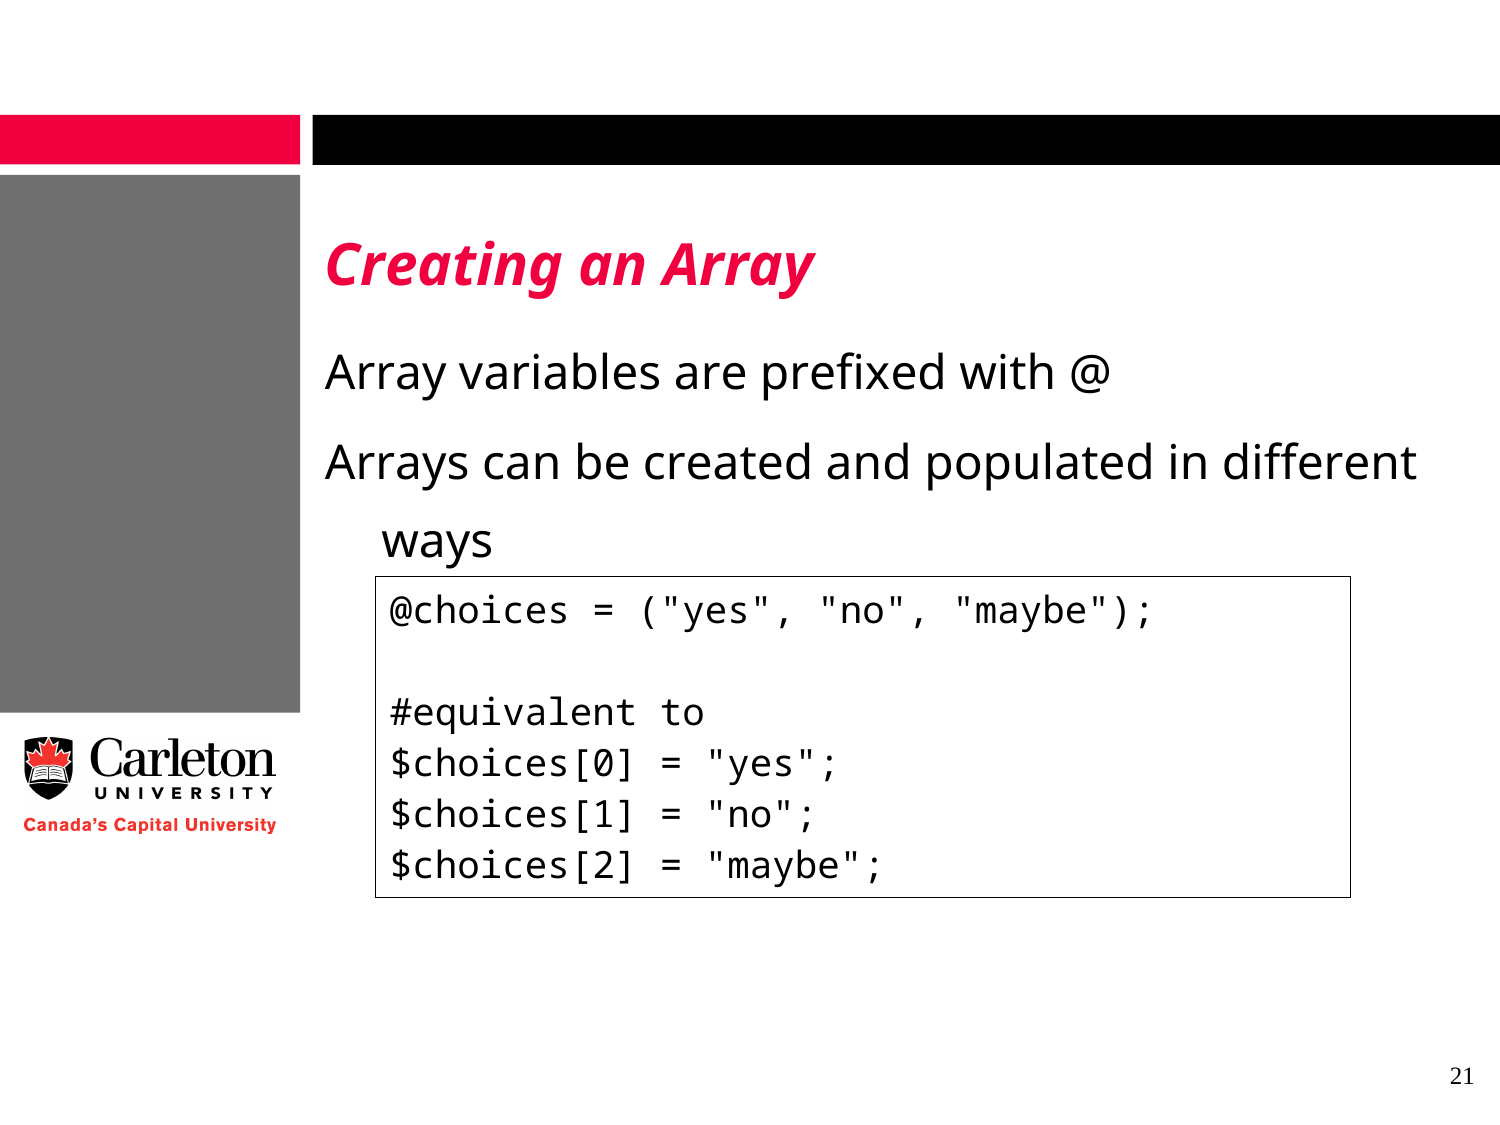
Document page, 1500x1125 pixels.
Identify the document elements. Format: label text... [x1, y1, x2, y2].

title Creating an Array [324, 194, 1450, 324]
text_box @choices = ("yes", "no", "maybe"); #equivalent to $choices[0] = "yes"; $choices[1] = "no"; $choices[2] = "maybe"; [375, 576, 1351, 863]
picture [24, 737, 276, 834]
list Array variables are prefixed with @ Arrays can be created and populated in different ways [324, 324, 1450, 1036]
